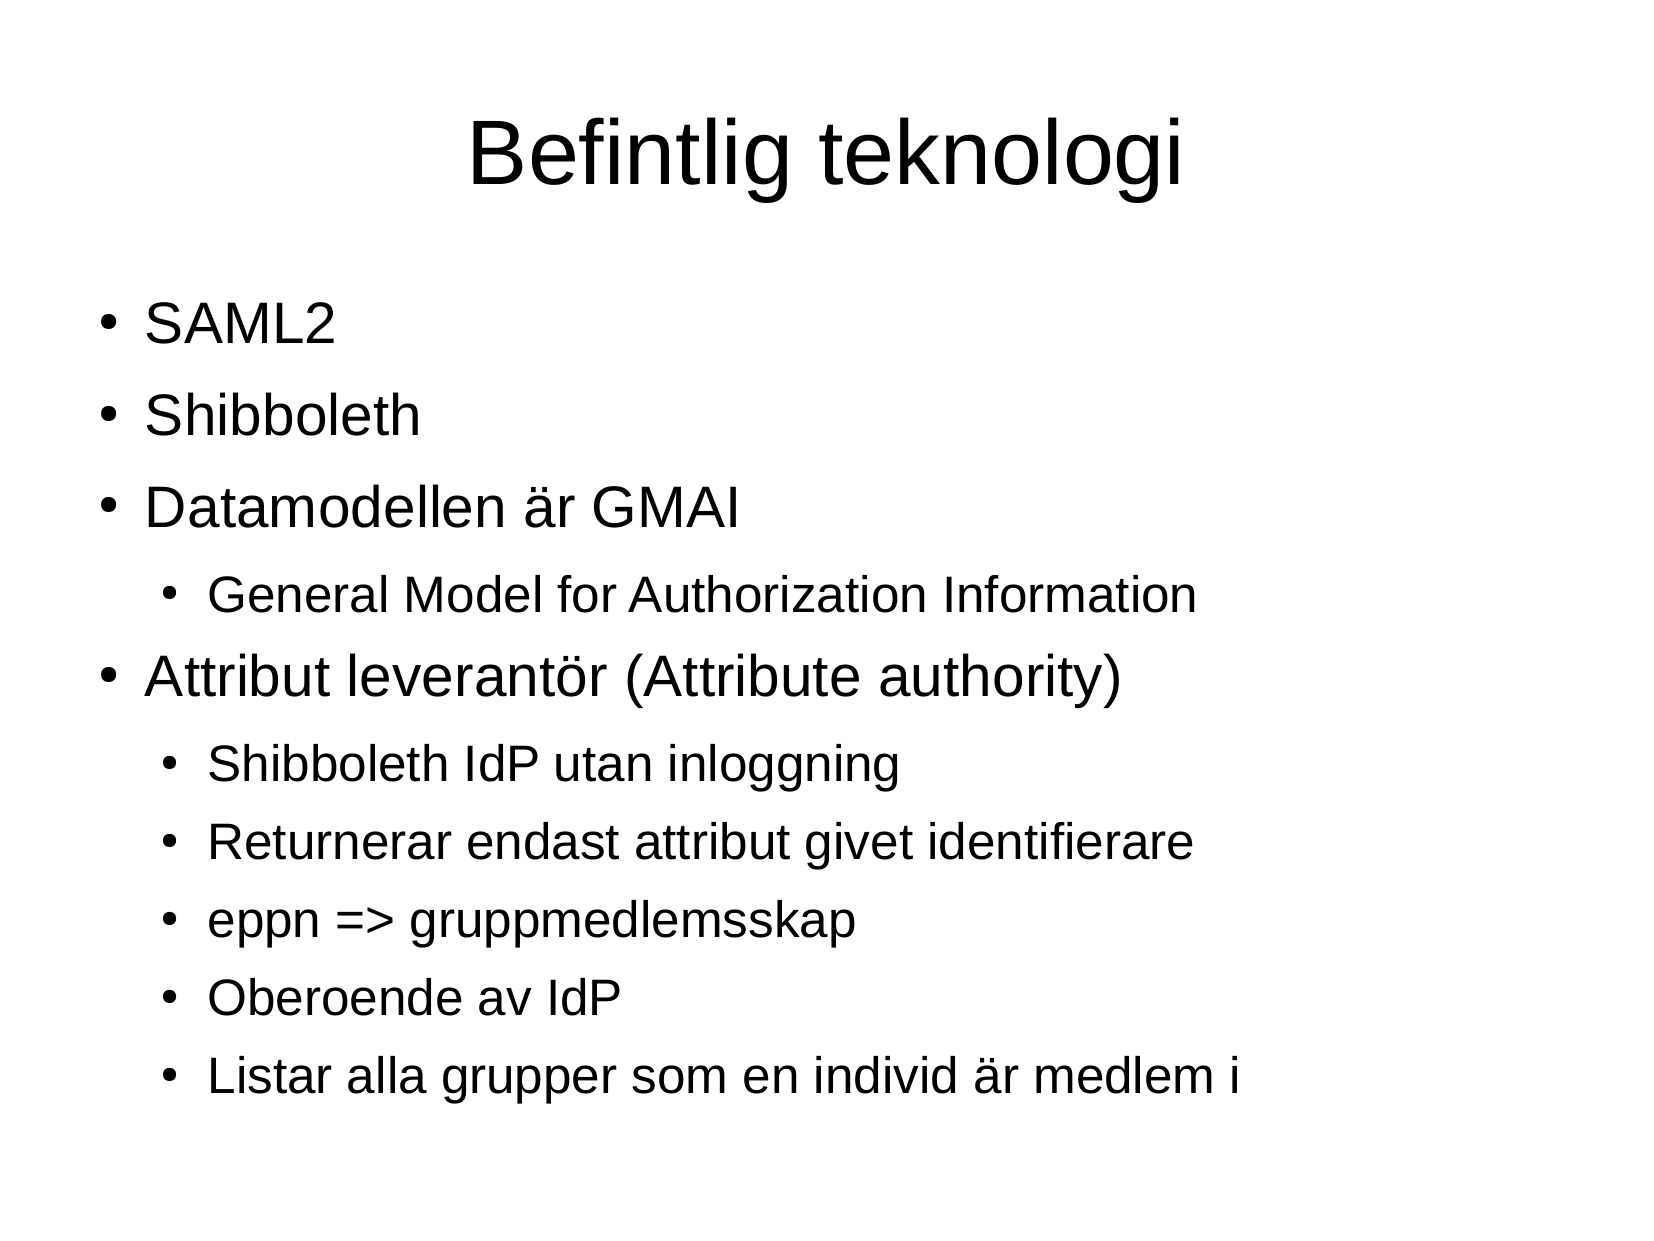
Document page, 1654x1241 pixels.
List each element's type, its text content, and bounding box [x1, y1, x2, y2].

title Befintlig teknologi [82, 56, 1571, 250]
list SAML2 Shibboleth Datamodellen är GMAI General Model for Authorization Information Attribut leverantör (Attribute authority) Shibboleth IdP utan inloggning Returnerar endast attribut givet identifierare eppn => gruppmedlemsskap Oberoende av IdP Listar alla grupper som en individ är medlem i [82, 290, 1571, 1109]
